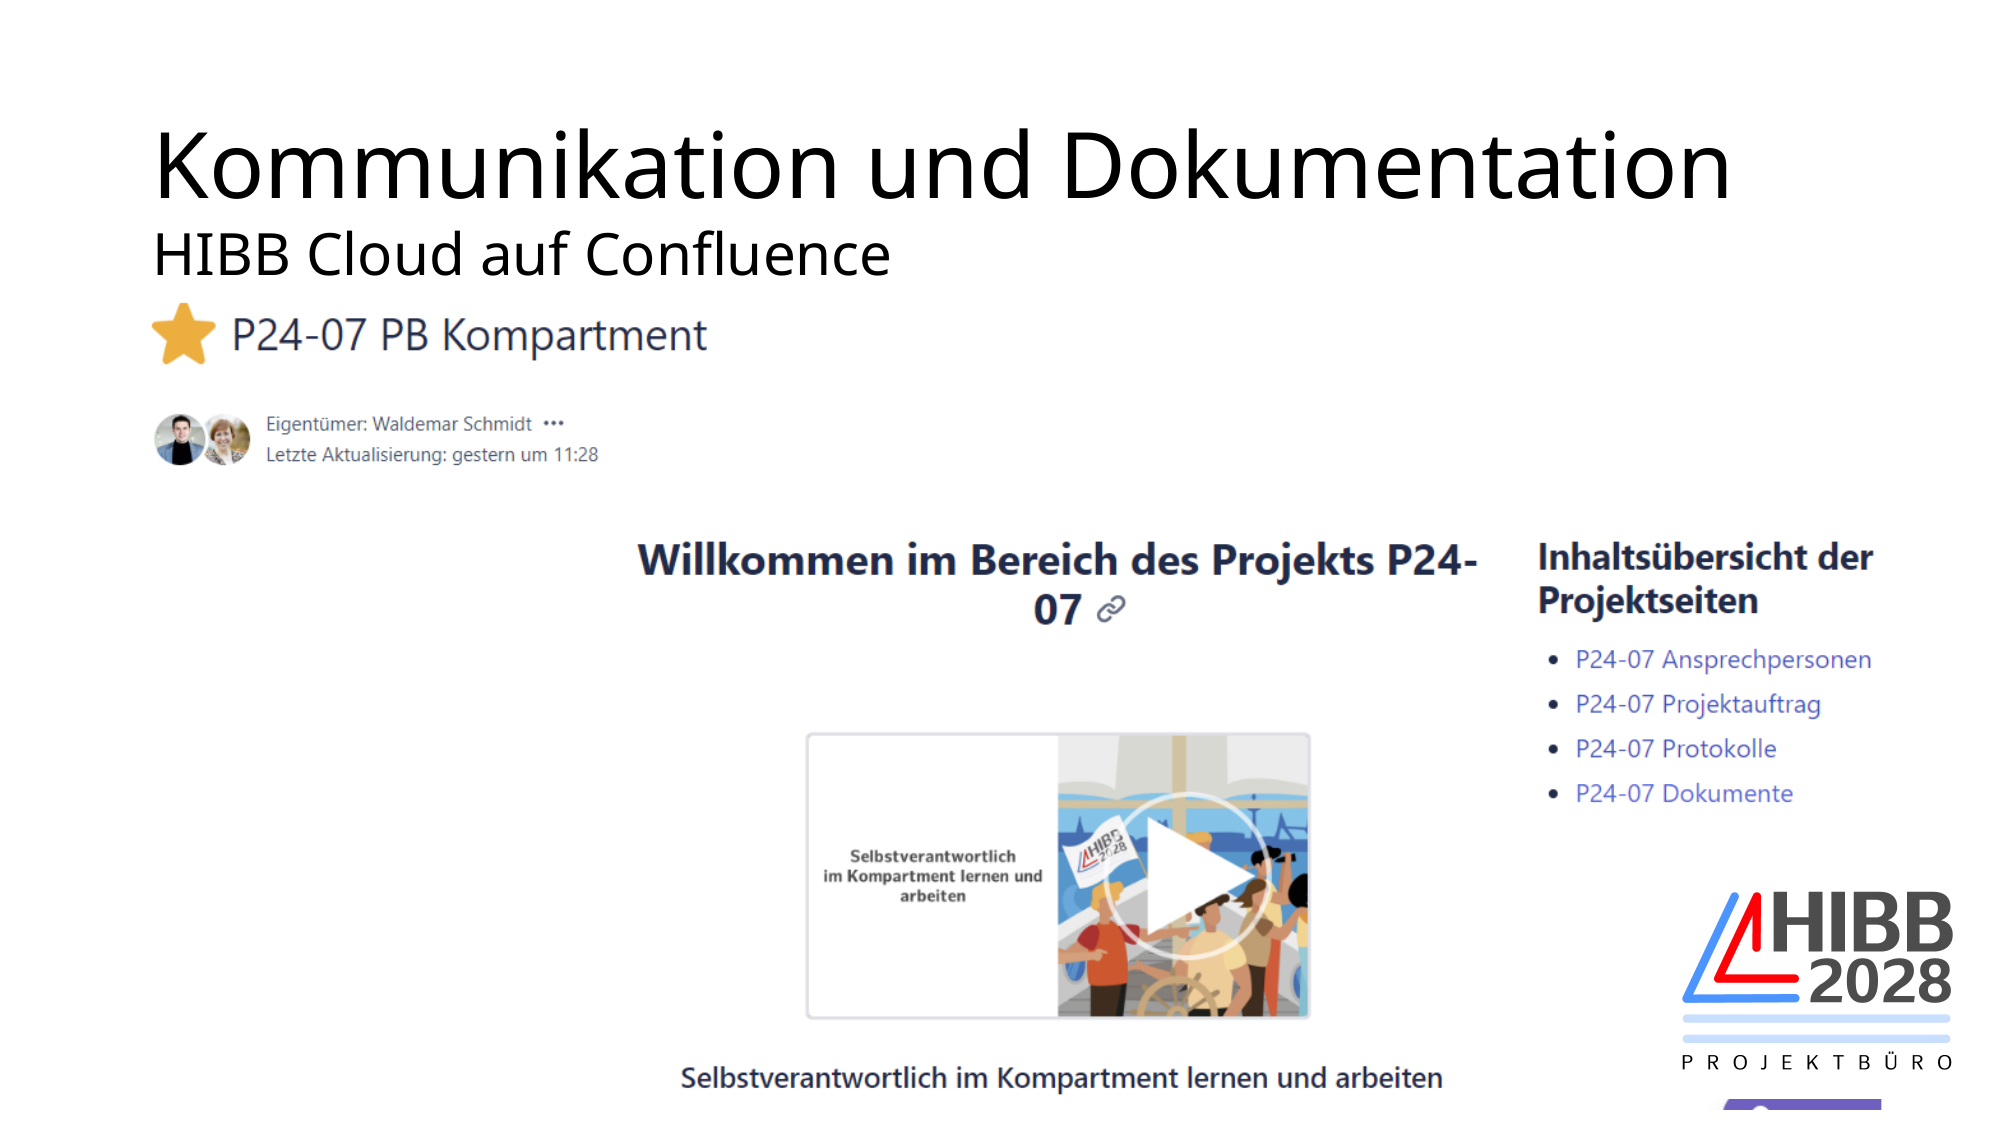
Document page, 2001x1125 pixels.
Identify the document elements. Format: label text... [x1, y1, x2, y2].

picture [118, 294, 2000, 1110]
title Kommunikation und Dokumentation [137, 59, 1863, 278]
text_box HIBB Cloud auf Confluence [137, 209, 1000, 295]
